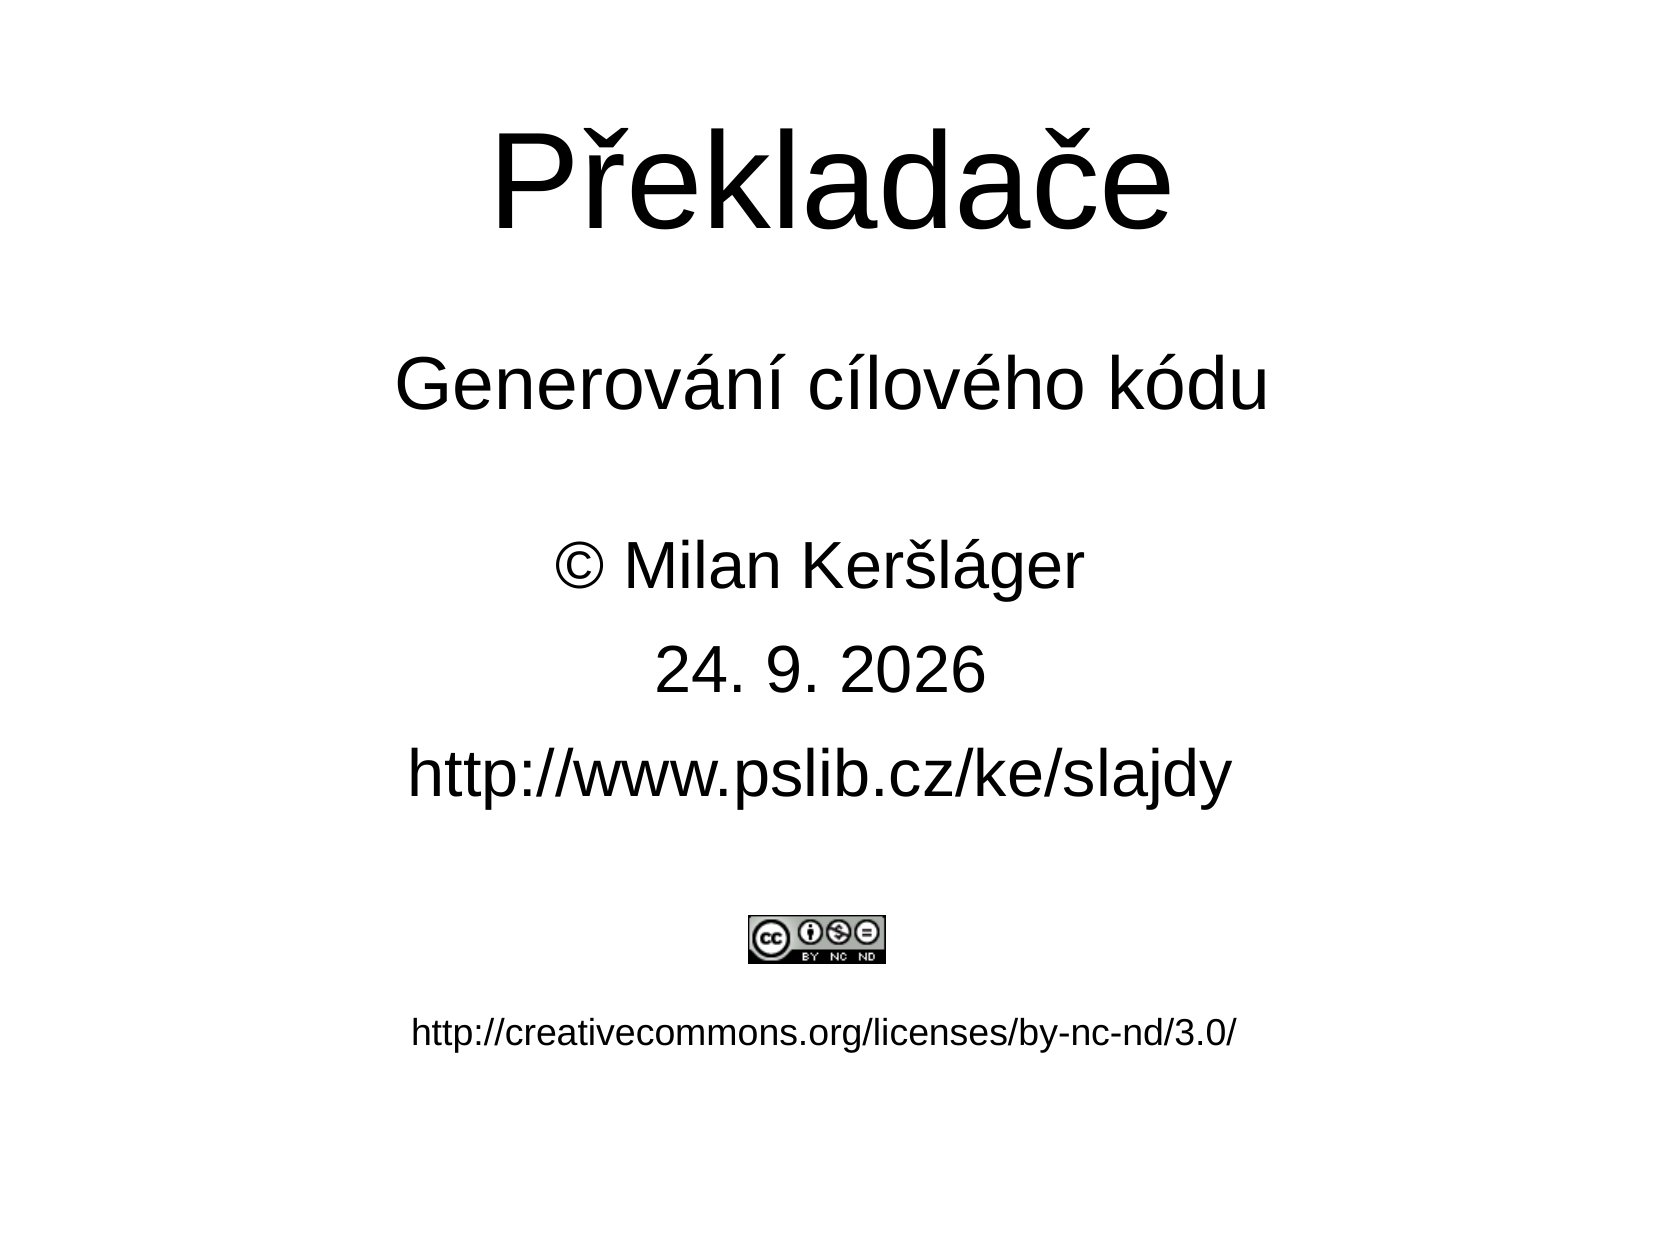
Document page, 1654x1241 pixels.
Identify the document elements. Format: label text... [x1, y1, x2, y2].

text_box http://creativecommons.org/licenses/by-nc-nd/3.0/ [337, 1003, 1312, 1061]
title Překladače Generování cílového kódu [88, 50, 1577, 479]
picture [748, 915, 886, 964]
list © Milan Keršláger 22.4.2010 http://www.pslib.cz/ke/slajdy [76, 527, 1565, 916]
